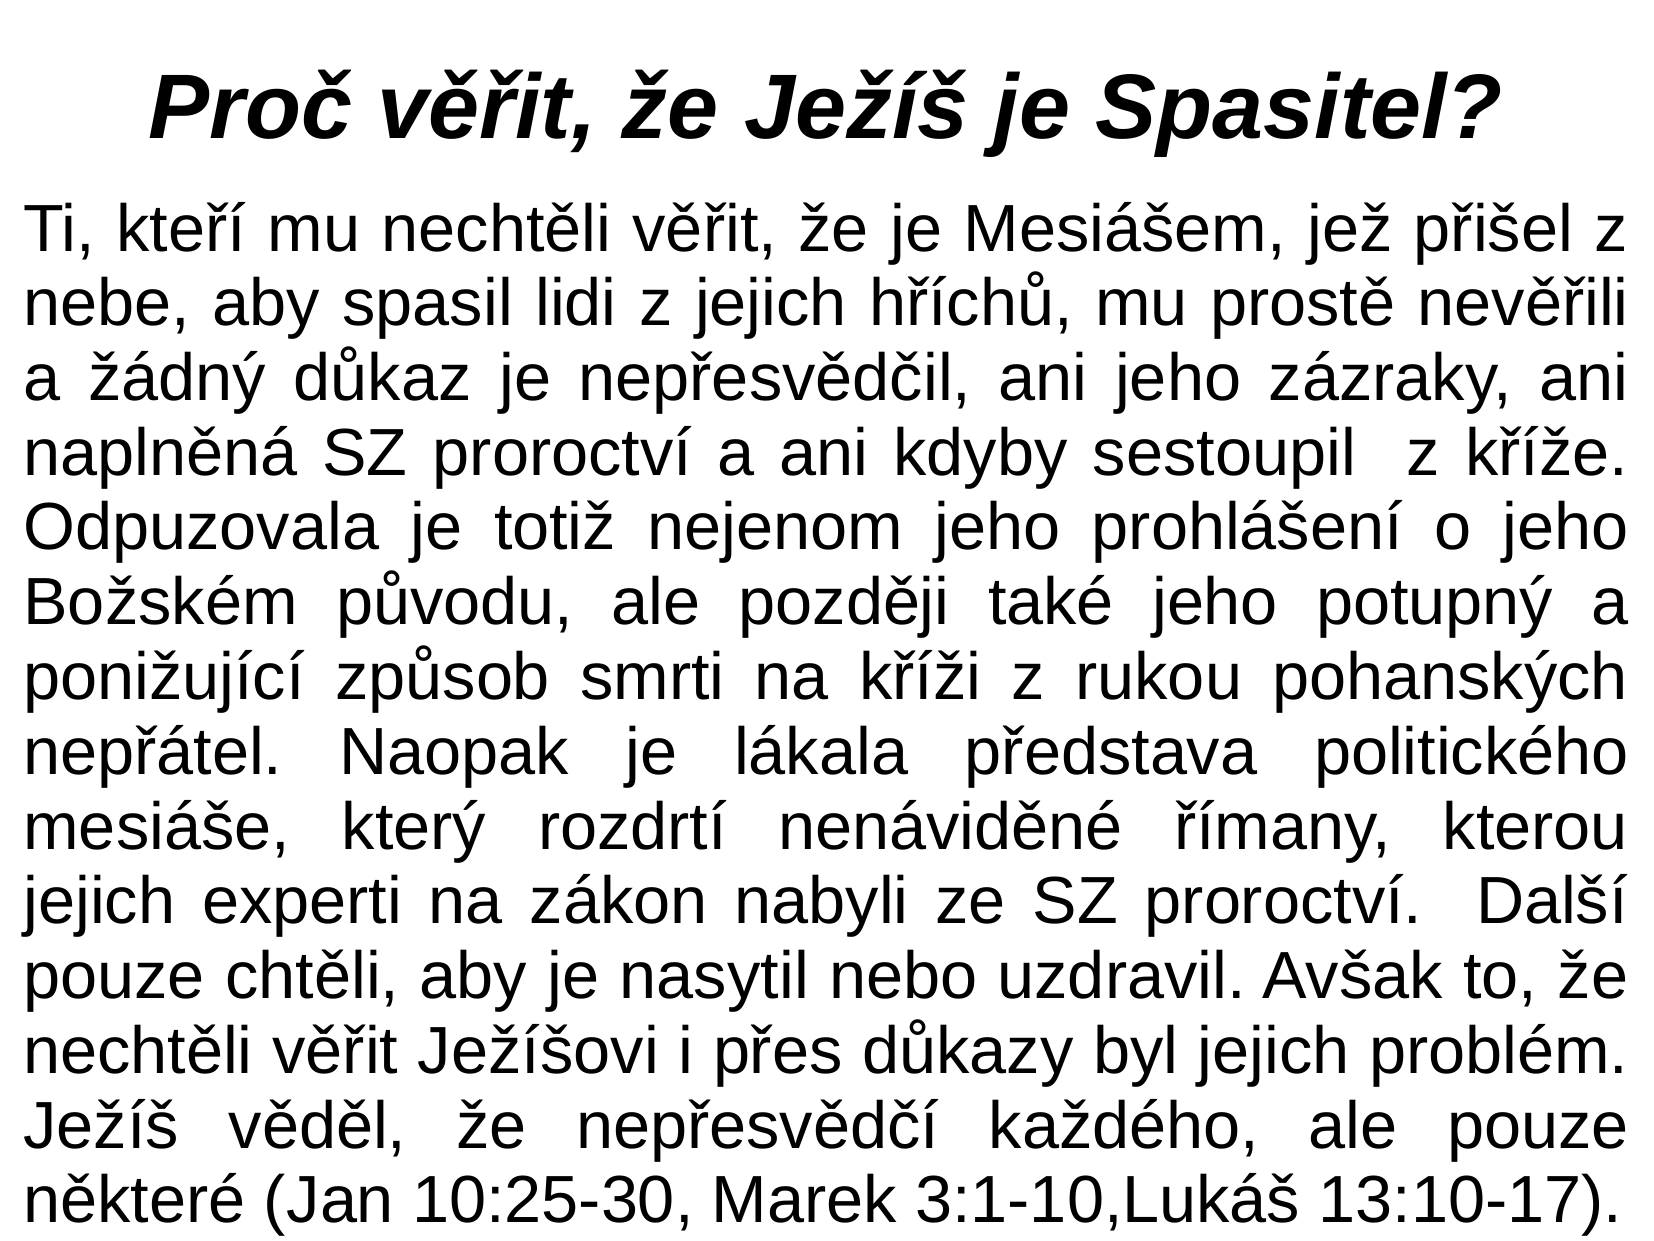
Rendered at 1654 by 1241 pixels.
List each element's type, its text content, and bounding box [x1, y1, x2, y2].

subtitle Ti, kteří mu nechtěli věřit, že je Mesiášem, jež přišel z nebe, aby spasil lidi z jejich hříchů, mu prostě nevěřili a žádný důkaz je nepřesvědčil, ani jeho zázraky, ani naplněná SZ proroctví a ani kdyby sestoupil z kříže. Odpuzovala je totiž nejenom jeho prohlášení o jeho Božském původu, ale později také jeho potupný a ponižující způsob smrti na kříži z rukou pohanských nepřátel. Naopak je lákala představa politického mesiáše, který rozdrtí nenáviděné římany, kterou jejich experti na zákon nabyli ze SZ proroctví. Další pouze chtěli, aby je nasytil nebo uzdravil. Avšak to, že nechtěli věřit Ježíšovi i přes důkazy byl jejich problém. Ježíš věděl, že nepřesvědčí každého, ale pouze některé (Jan 10:25-30, Marek 3:1-10,Lukáš 13:10-17). [23, 0, 1630, 1241]
